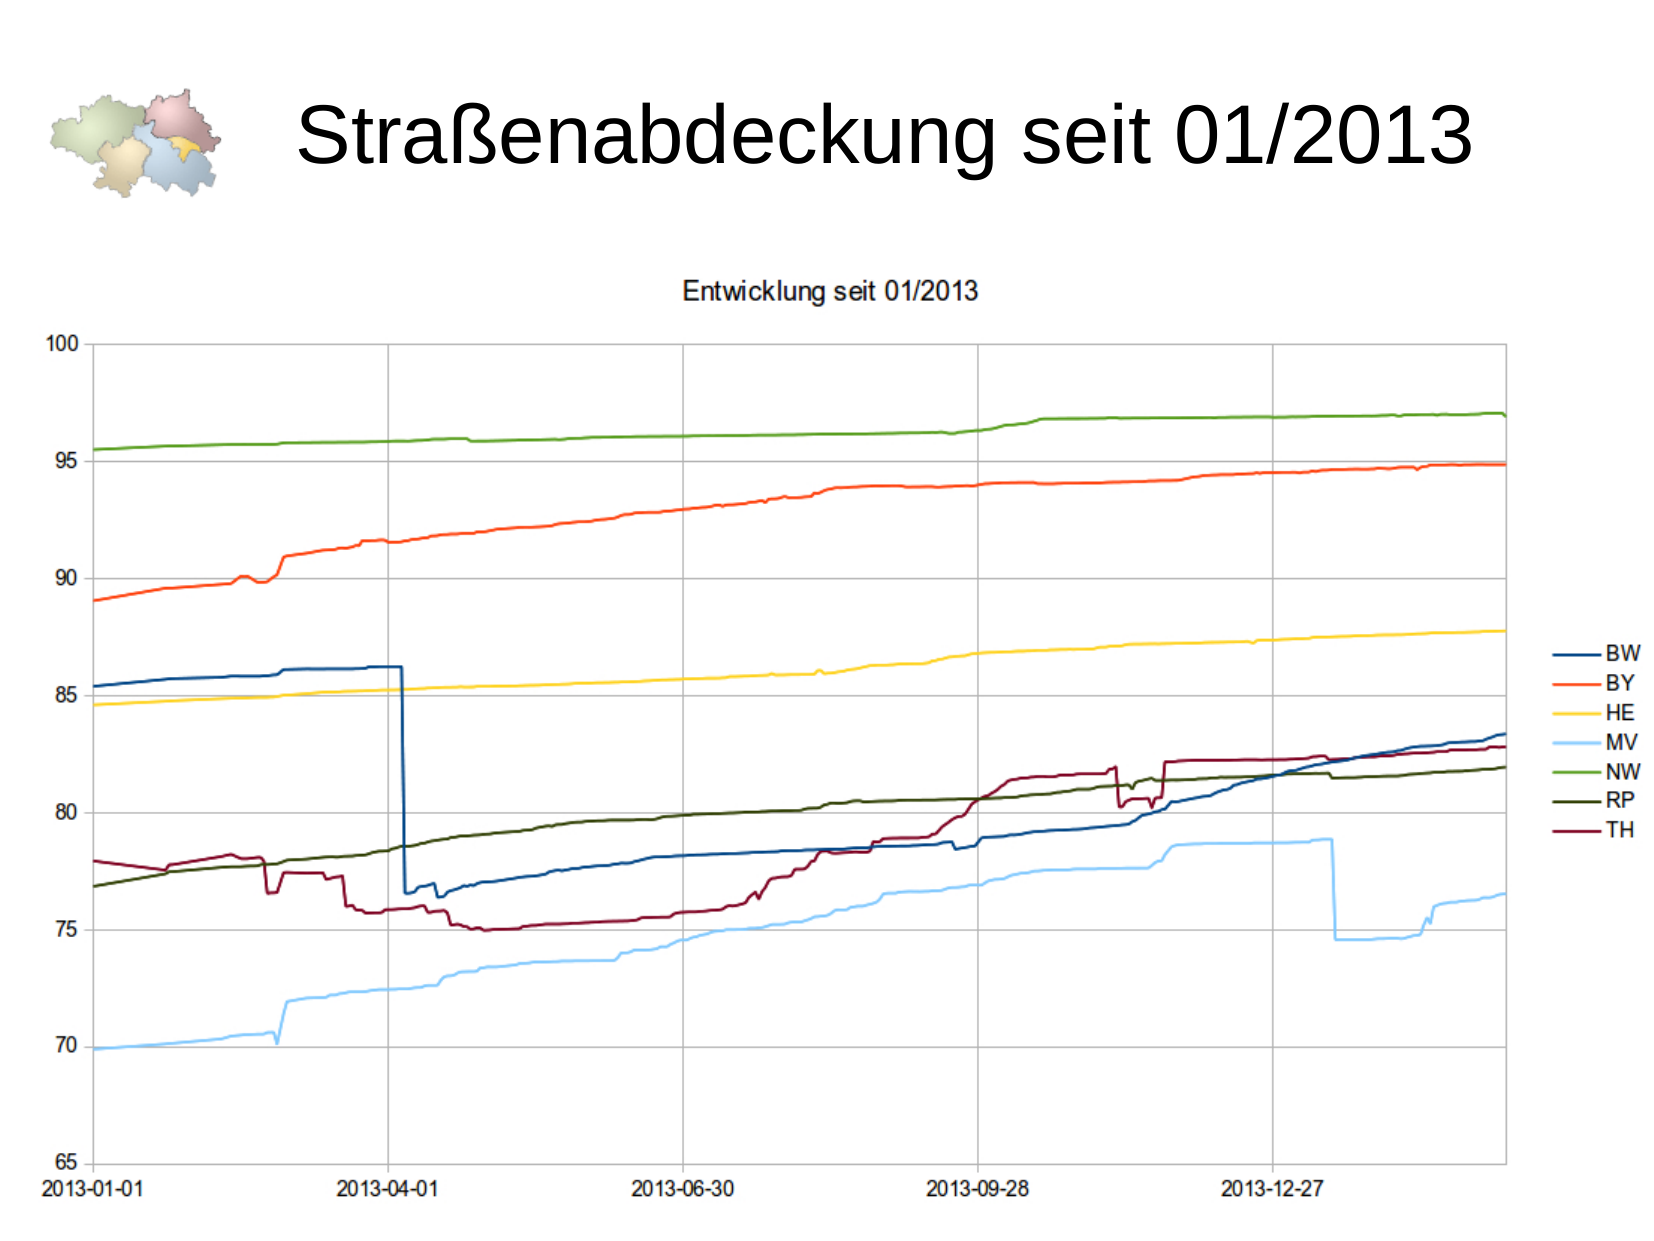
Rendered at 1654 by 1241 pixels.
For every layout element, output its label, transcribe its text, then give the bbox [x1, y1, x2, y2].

picture [11, 68, 250, 225]
title Straßenabdeckung seit 01/2013 [200, 49, 1571, 243]
picture [3, 243, 1654, 1241]
